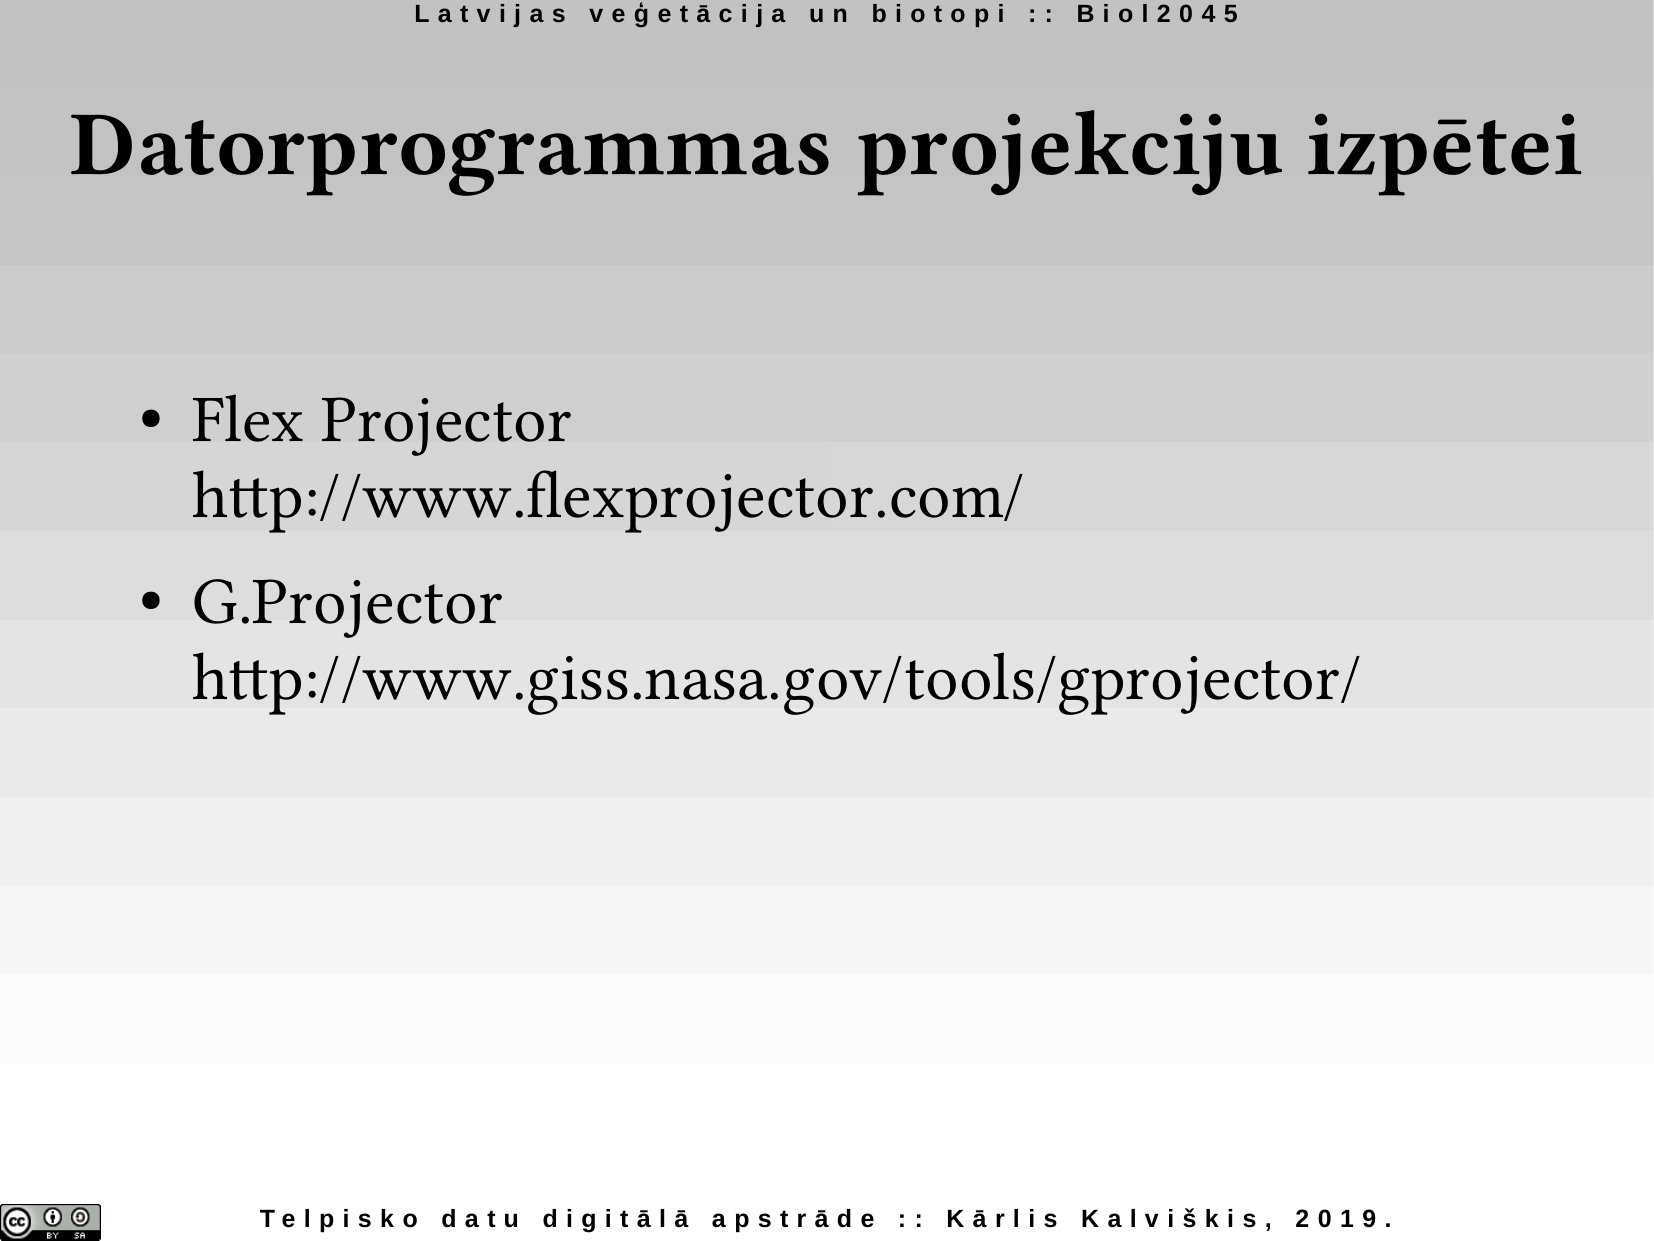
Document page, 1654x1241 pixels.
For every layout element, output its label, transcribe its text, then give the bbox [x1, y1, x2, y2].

list Flex Projector http://www.flexprojector.com/ G.Projector http://www.giss.nasa.gov/tools/gprojector/ [121, 381, 1534, 1194]
picture [0, 287, 1654, 1241]
title Datorprogrammas projekciju izpētei [0, 1, 1654, 287]
